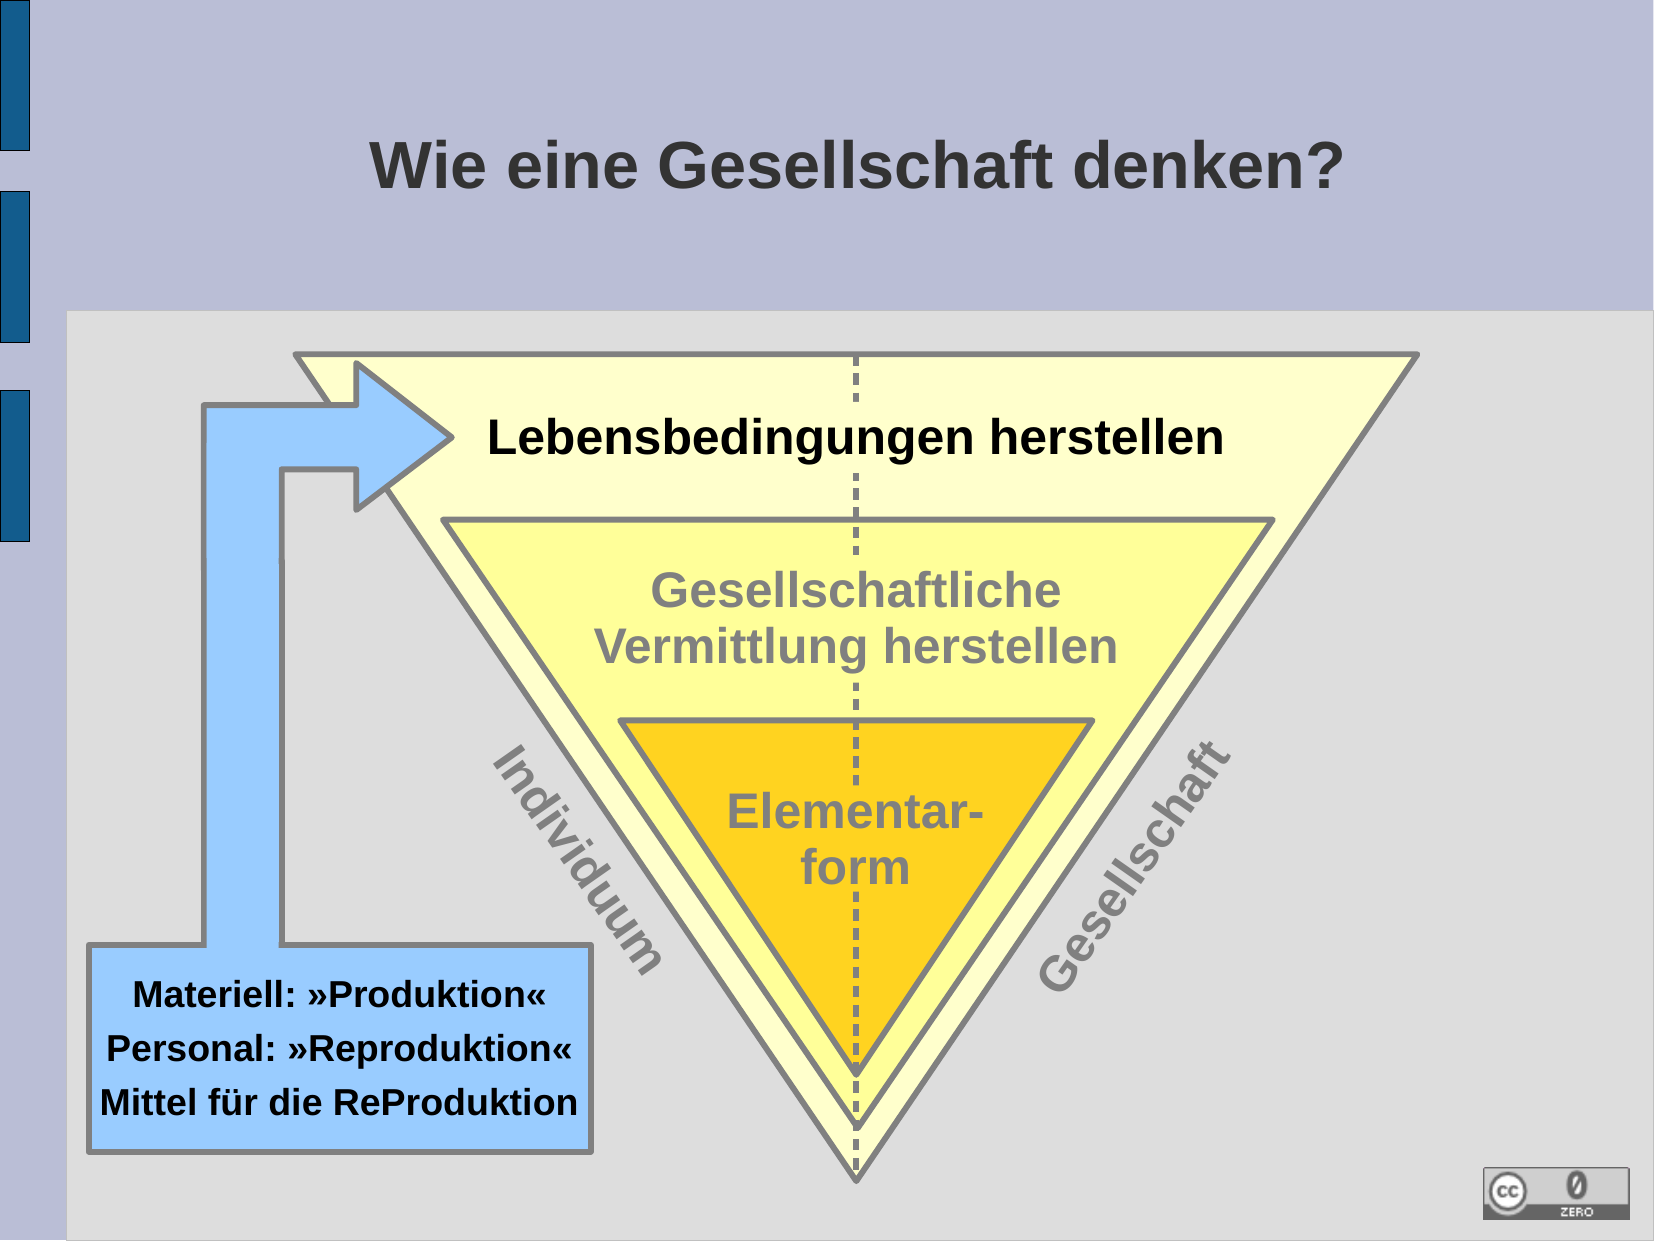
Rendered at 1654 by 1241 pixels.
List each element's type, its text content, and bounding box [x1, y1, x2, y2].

text_box Elementar- form [726, 783, 985, 896]
title Wie eine Gesellschaft denken? [121, 61, 1595, 269]
text_box [203, 354, 1418, 1178]
text_box Gesellschaft [1009, 713, 1256, 1023]
text_box Gesellschaftliche Vermittlung herstellen [578, 555, 1134, 683]
picture [1483, 1167, 1630, 1220]
text_box Individuum [467, 718, 697, 1003]
text_box Materiell: »Produktion« Personal: »Reproduktion« Mittel für die ReProduktion [88, 944, 591, 1152]
text_box Lebensbedingungen herstellen [472, 401, 1241, 473]
